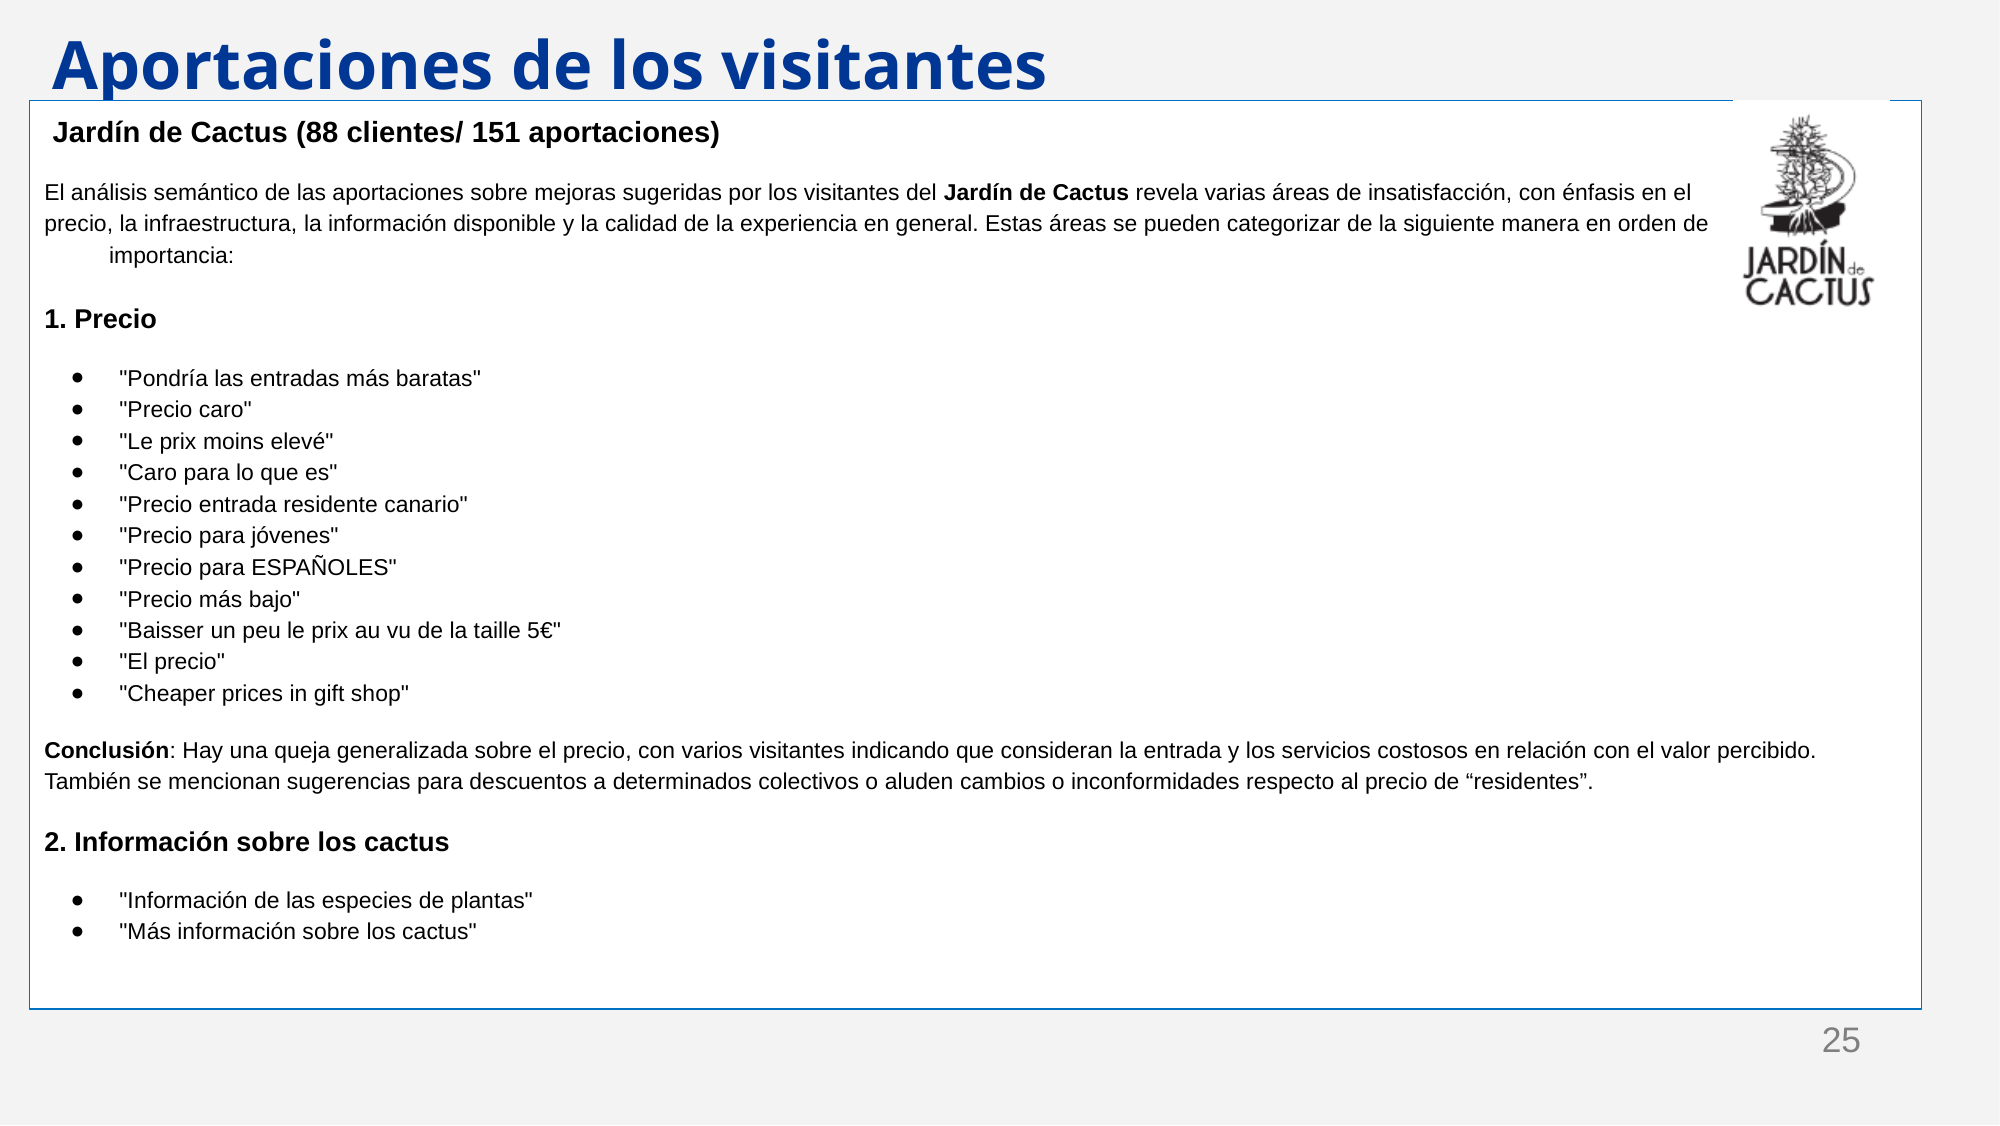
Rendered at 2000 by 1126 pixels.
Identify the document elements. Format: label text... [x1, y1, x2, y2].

text_box Jardín de Cactus (88 clientes/ 151 aportaciones) El análisis semántico de las aportaciones sobre mejoras sugeridas por los visitantes del Jardín de Cactus revela varias áreas de insatisfacción, con énfasis en el precio, la infraestructura, la información disponible y la calidad de la experiencia en general. Estas áreas se pueden categorizar de la siguiente manera en orden de importancia: 1. Precio "Pondría las entradas más baratas" "Precio caro" "Le prix moins elevé" "Caro para lo que es" "Precio entrada residente canario" "Precio para jóvenes" "Precio para ESPAÑOLES" "Precio más bajo" "Baisser un peu le prix au vu de la taille 5€" "El precio" "Cheaper prices in gift shop" Conclusión: Hay una queja generalizada sobre el precio, con varios visitantes indicando que consideran la entrada y los servicios costosos en relación con el valor percibido. También se mencionan sugerencias para descuentos a determinados colectivos o aluden cambios o inconformidades respecto al precio de “residentes”. 2. Información sobre los cactus "Información de las especies de plantas" "Más información sobre los cactus" [29, 100, 1922, 1009]
picture [1733, 100, 1890, 328]
slide_number <number> [1412, 1008, 1880, 1069]
text_box Aportaciones de los visitantes [52, 0, 1945, 126]
